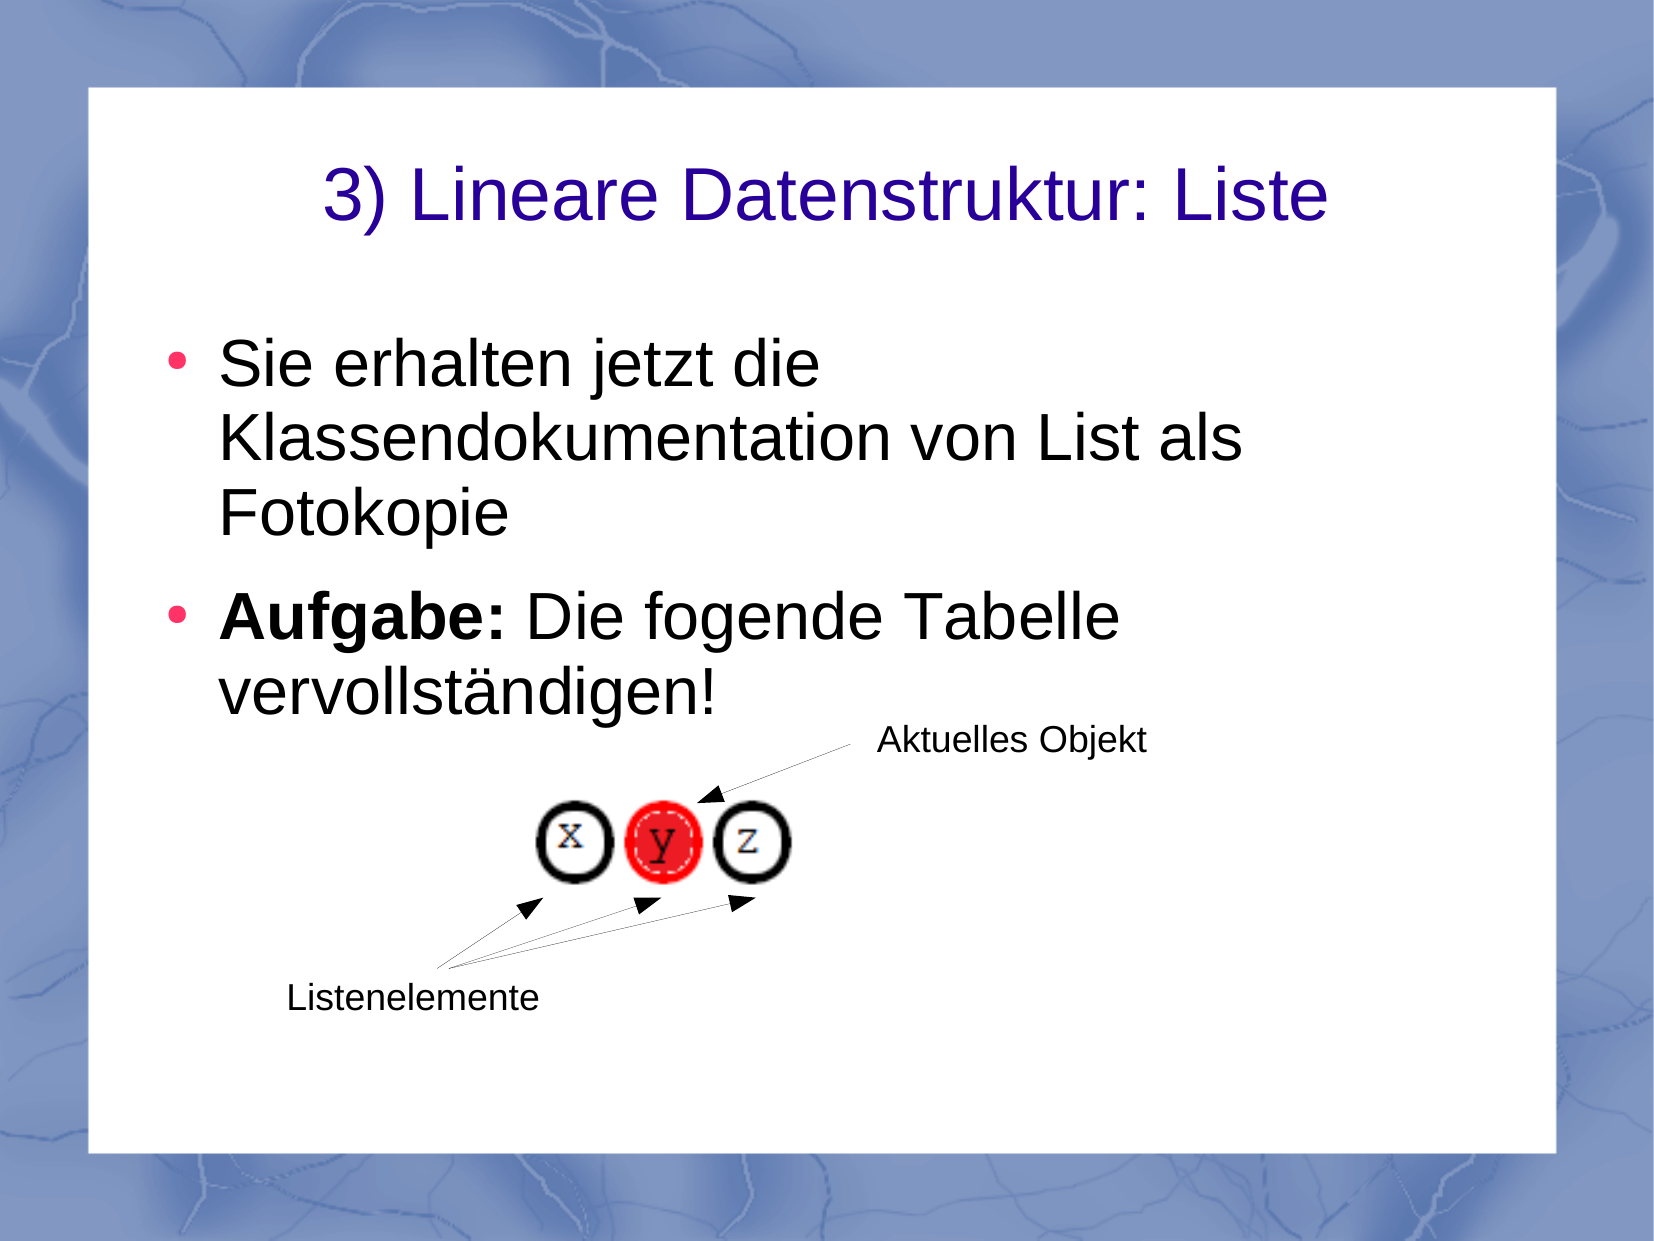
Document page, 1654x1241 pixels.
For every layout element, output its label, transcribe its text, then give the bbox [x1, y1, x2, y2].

text_box Aktuelles Objekt [862, 710, 1163, 768]
list Sie erhalten jetzt die Klassendokumentation von List als Fotokopie Aufgabe: Die fogende Tabelle vervollständigen! [147, 325, 1506, 730]
title 3) Lineare Datenstruktur: Liste [118, 90, 1536, 298]
text_box Listenelemente [271, 968, 555, 1026]
picture [0, 0, 1654, 1241]
